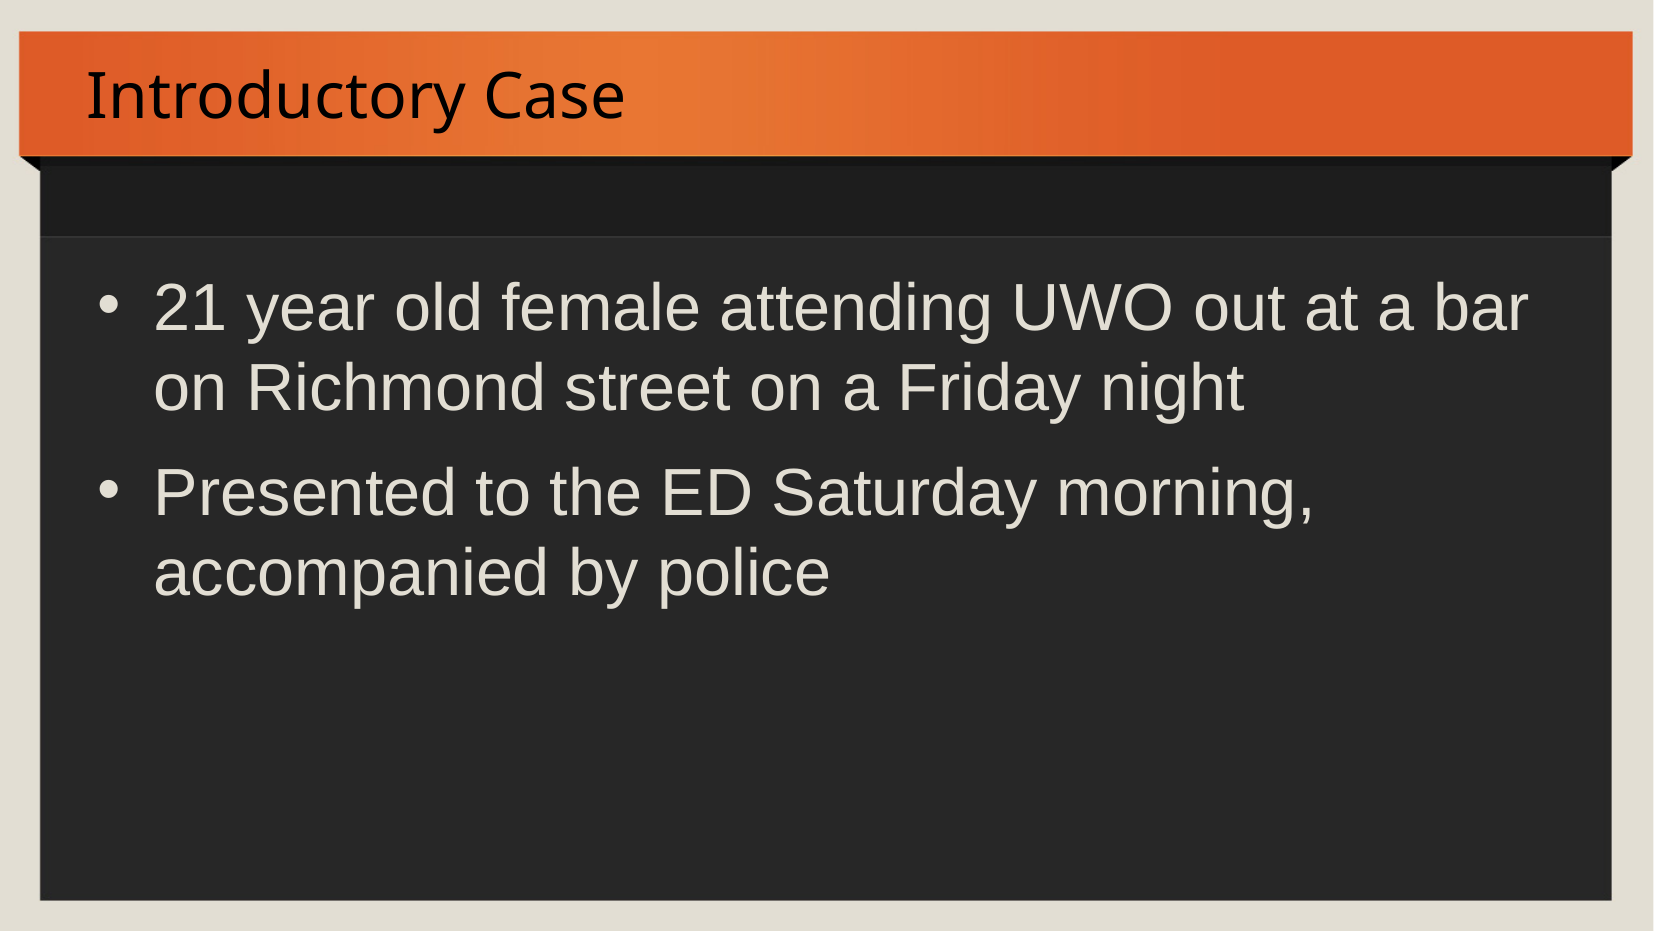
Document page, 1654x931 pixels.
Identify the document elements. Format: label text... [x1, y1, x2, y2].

list 21 year old female attending UWO out at a bar on Richmond street on a Friday night Presented to the ED Saturday morning, accompanied by police [82, 255, 1571, 831]
picture [0, 0, 1654, 931]
title Introductory Case [71, 46, 1597, 140]
